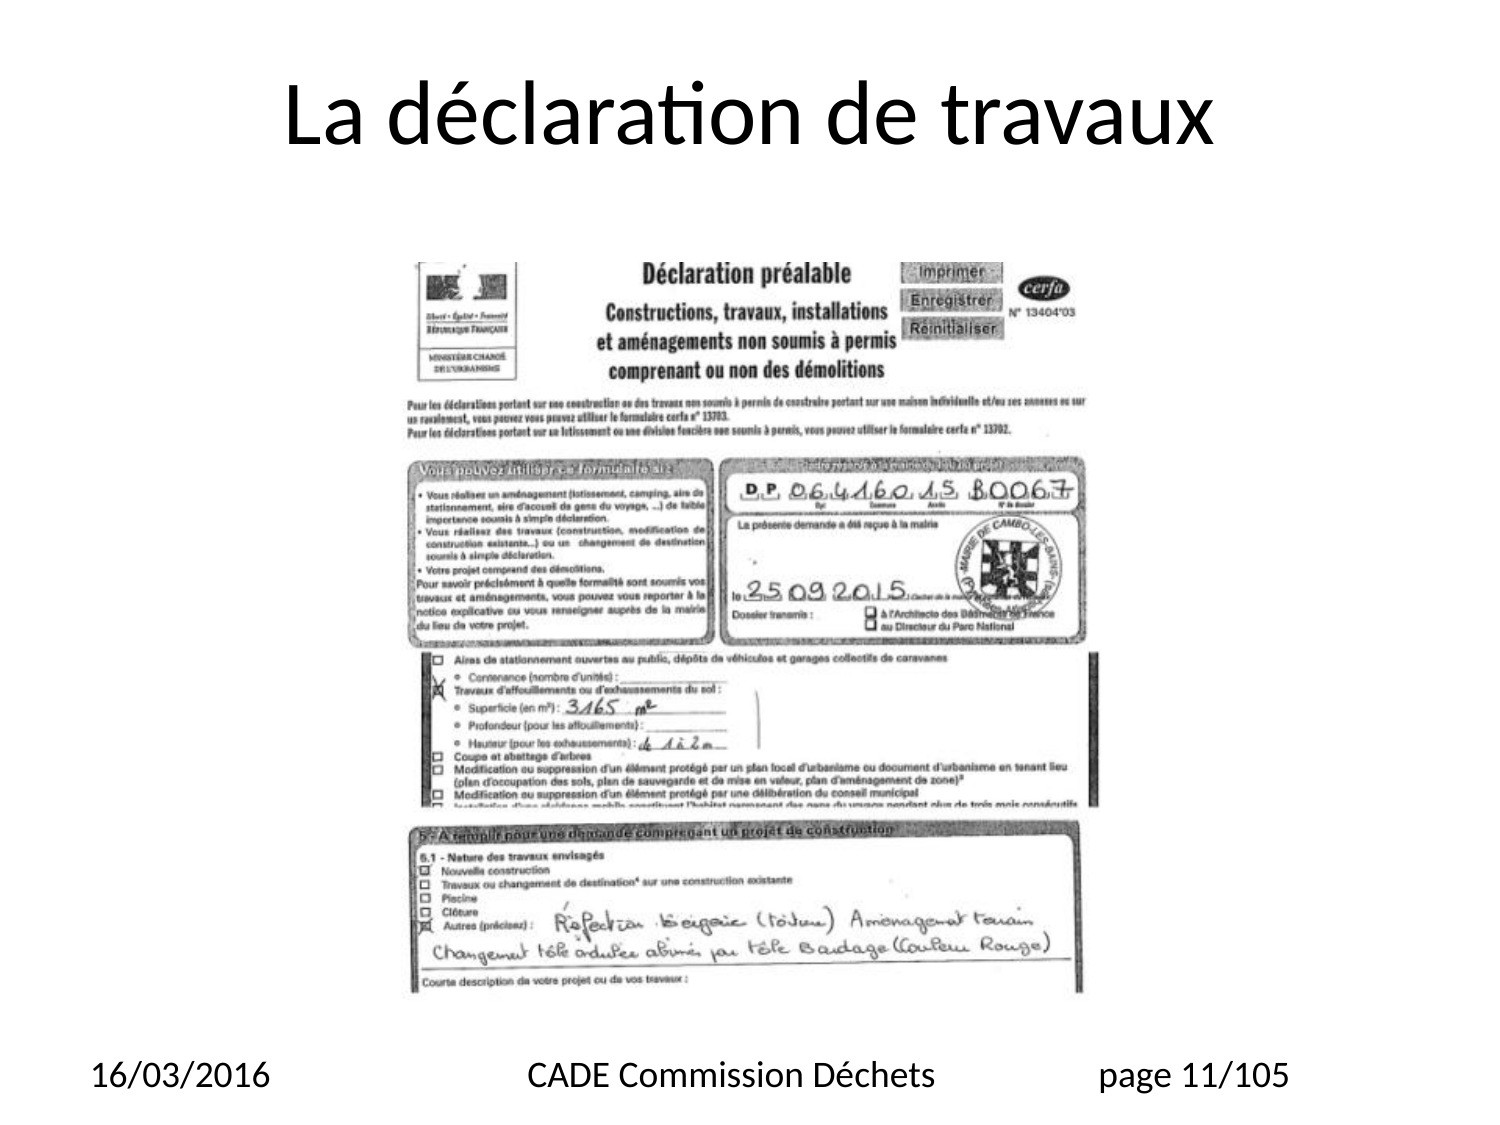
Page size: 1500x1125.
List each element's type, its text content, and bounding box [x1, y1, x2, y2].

slide_number 16/03/2016 [75, 1042, 425, 1103]
picture [389, 262, 1111, 1005]
footer CADE Commission Déchets [512, 1042, 988, 1103]
slide_number page <numéro>/105 [1074, 1042, 1425, 1103]
title La déclaration de travaux [75, 45, 1425, 233]
